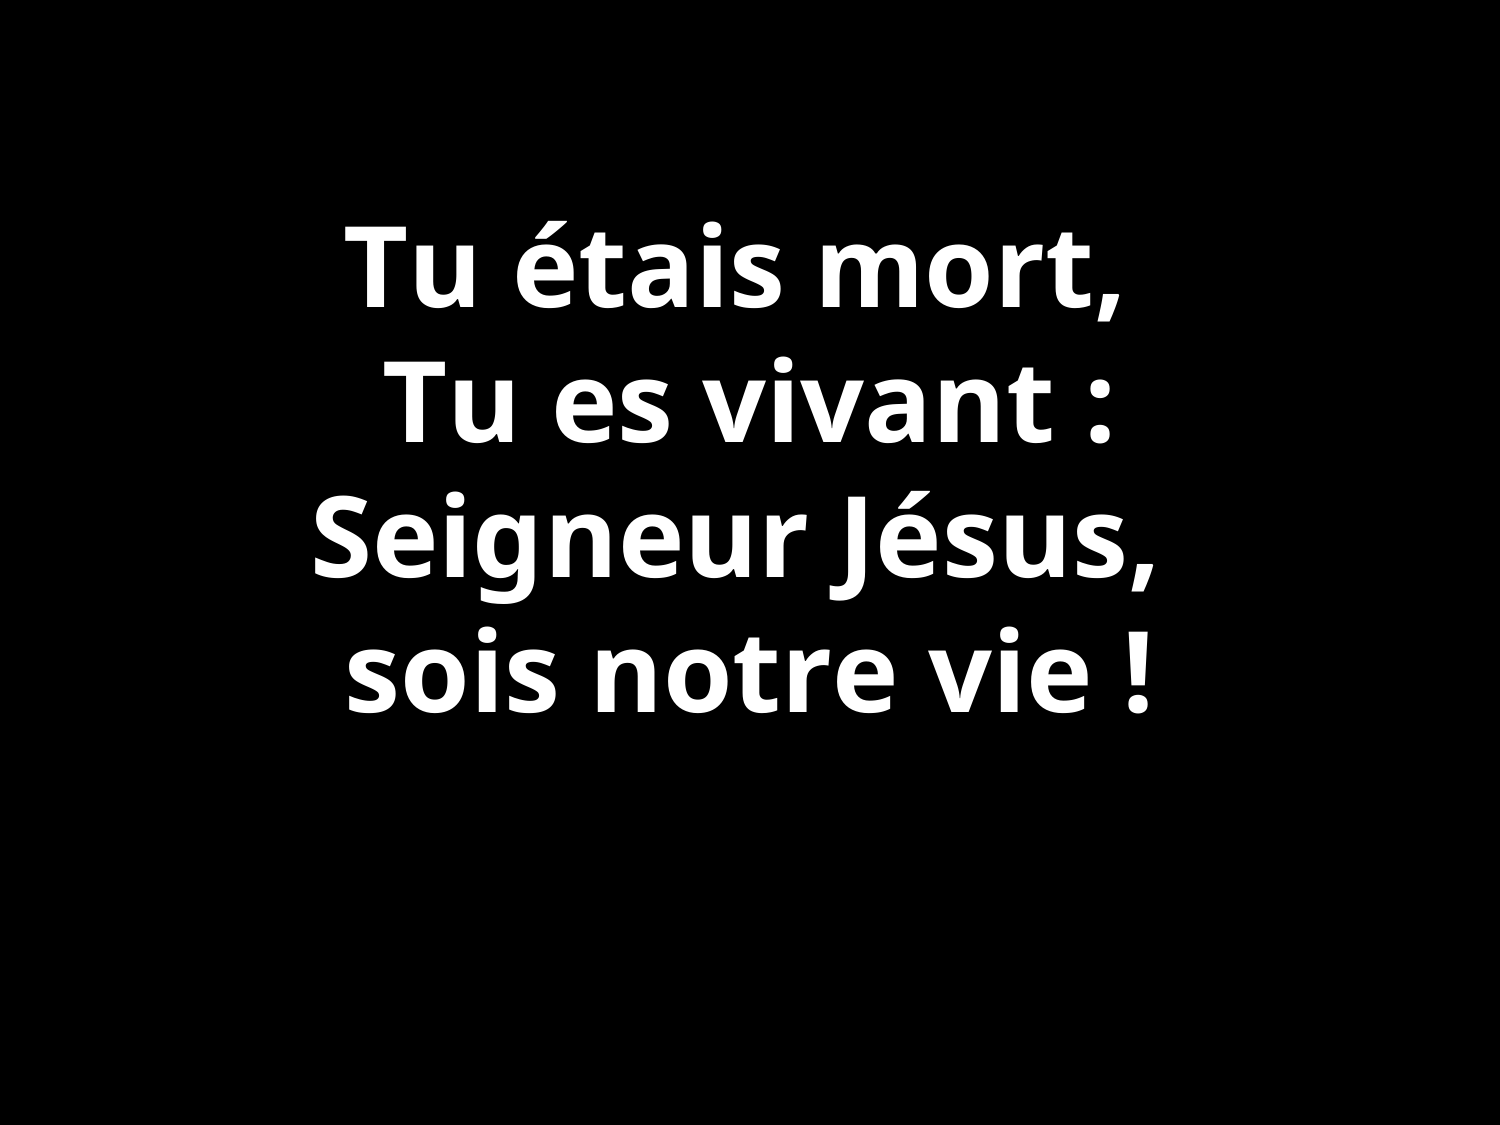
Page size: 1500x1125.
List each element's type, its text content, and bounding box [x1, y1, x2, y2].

text_box Tu étais mort, Tu es vivant : Seigneur Jésus, sois notre vie ! [0, 337, 1500, 863]
